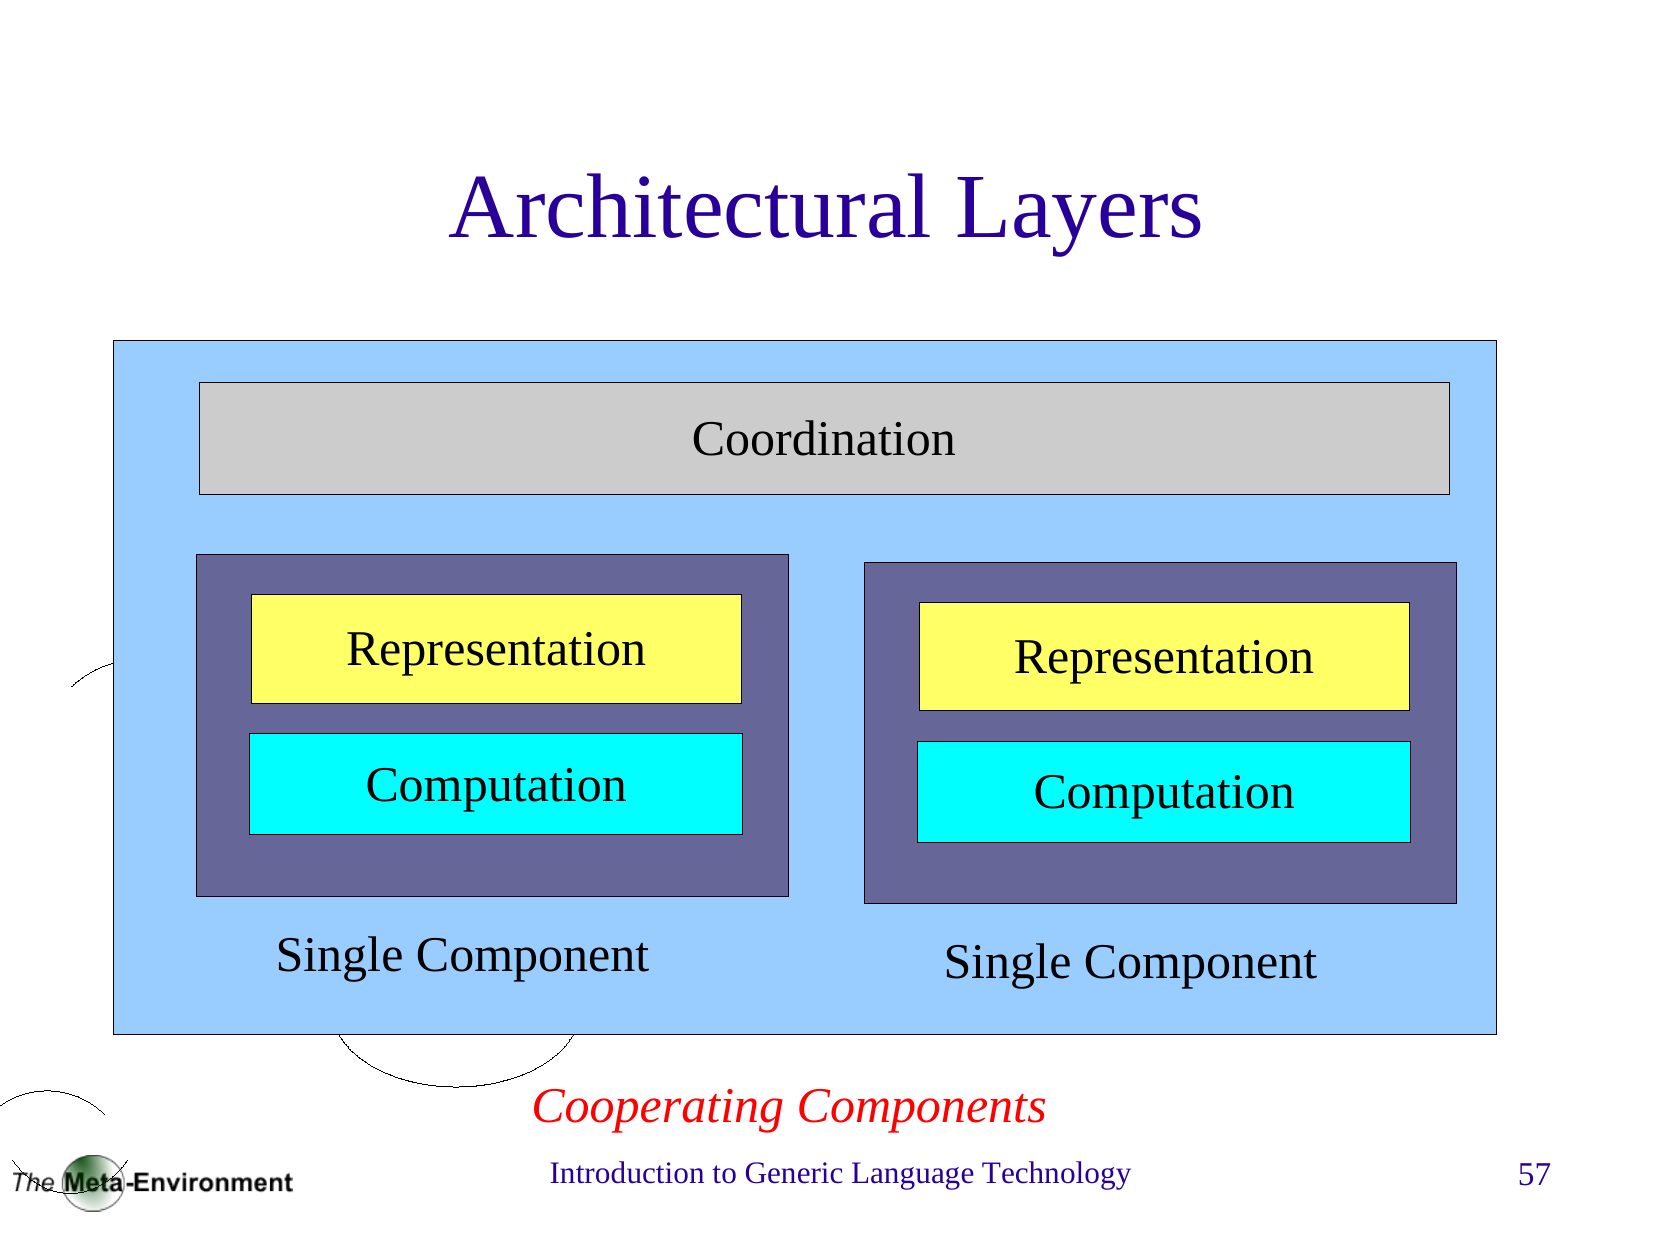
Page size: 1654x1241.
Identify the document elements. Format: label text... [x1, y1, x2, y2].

text_box [113, 340, 1497, 1035]
text_box Single Component [943, 934, 1318, 995]
text_box Cooperating Components [531, 1077, 1048, 1138]
text_box Representation [919, 602, 1410, 711]
text_box Computation [917, 741, 1411, 843]
text_box Computation [249, 733, 743, 835]
title Architectural Layers [121, 102, 1534, 311]
text_box Single Component [275, 926, 651, 987]
text_box Coordination [199, 382, 1450, 495]
text_box Representation [251, 594, 742, 704]
picture [13, 1155, 293, 1212]
